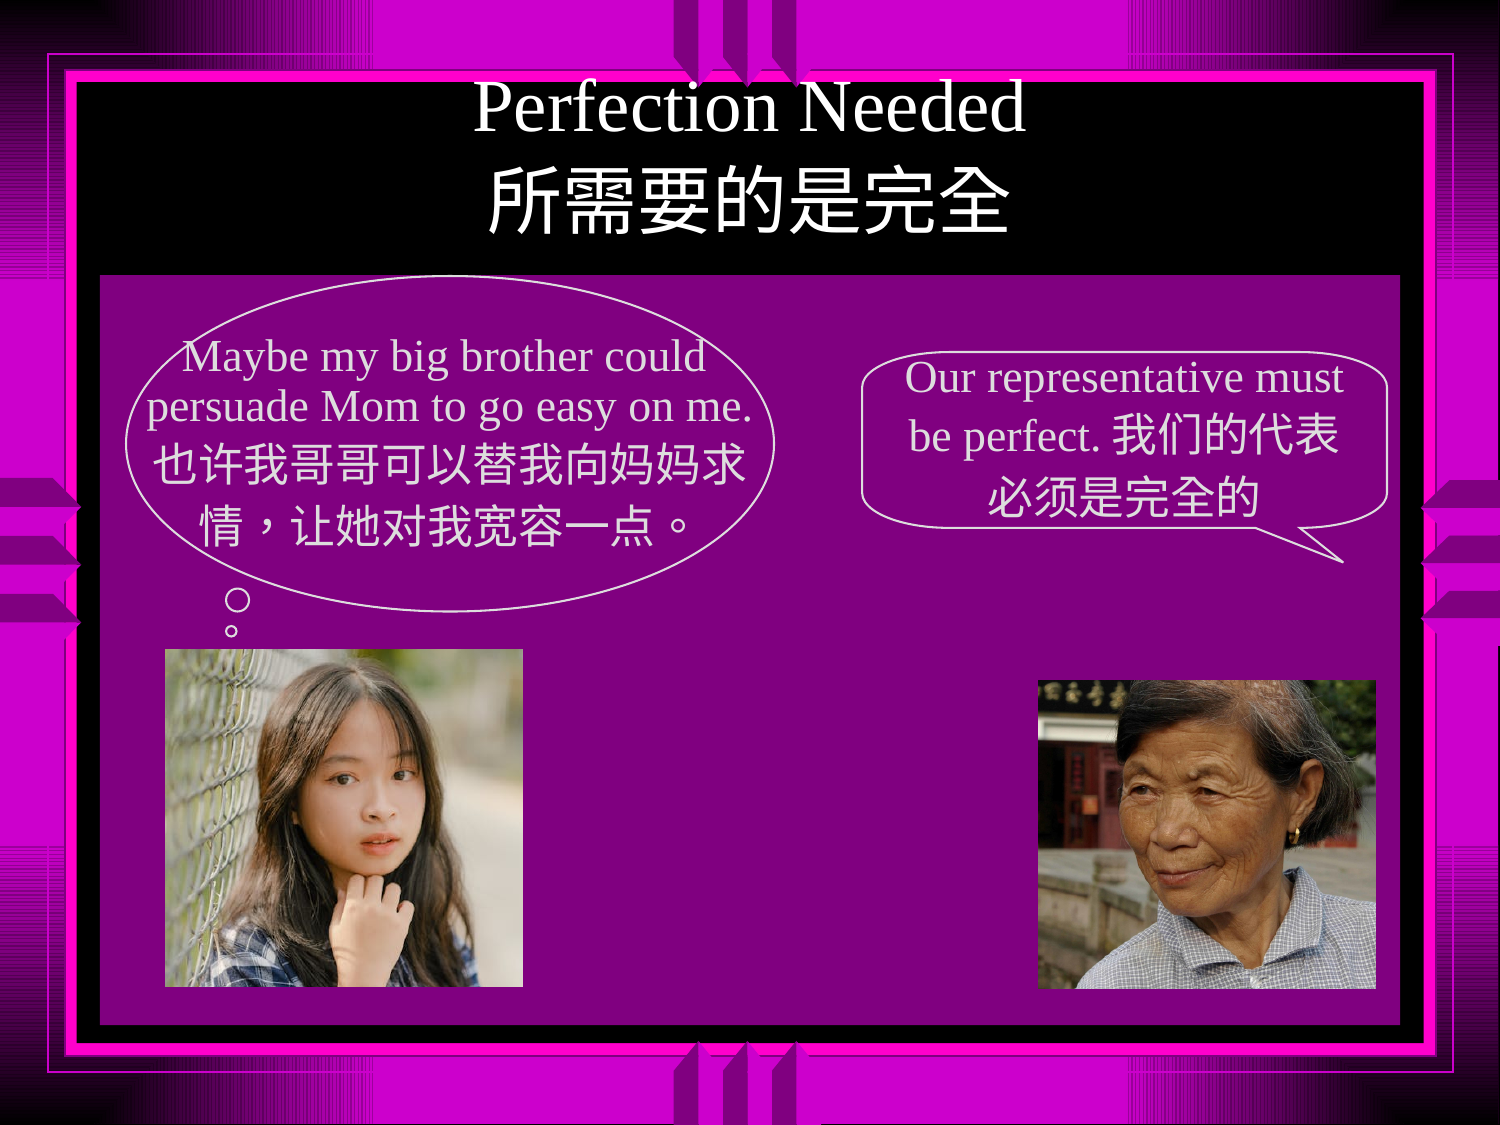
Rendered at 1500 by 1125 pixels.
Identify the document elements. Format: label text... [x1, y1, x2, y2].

picture [165, 649, 523, 987]
text_box Maybe my big brother could persuade Mom to go easy on me. 也许我哥哥可以替我向妈妈求 情，让她对我宽容一点。 [126, 276, 775, 612]
text_box Our representative must be perfect.我们的代表 必须是完全的 [862, 352, 1388, 563]
picture [1038, 680, 1376, 989]
title Perfection Needed 所需要的是完全 [112, 70, 1388, 258]
text_box [99, 275, 1401, 1026]
